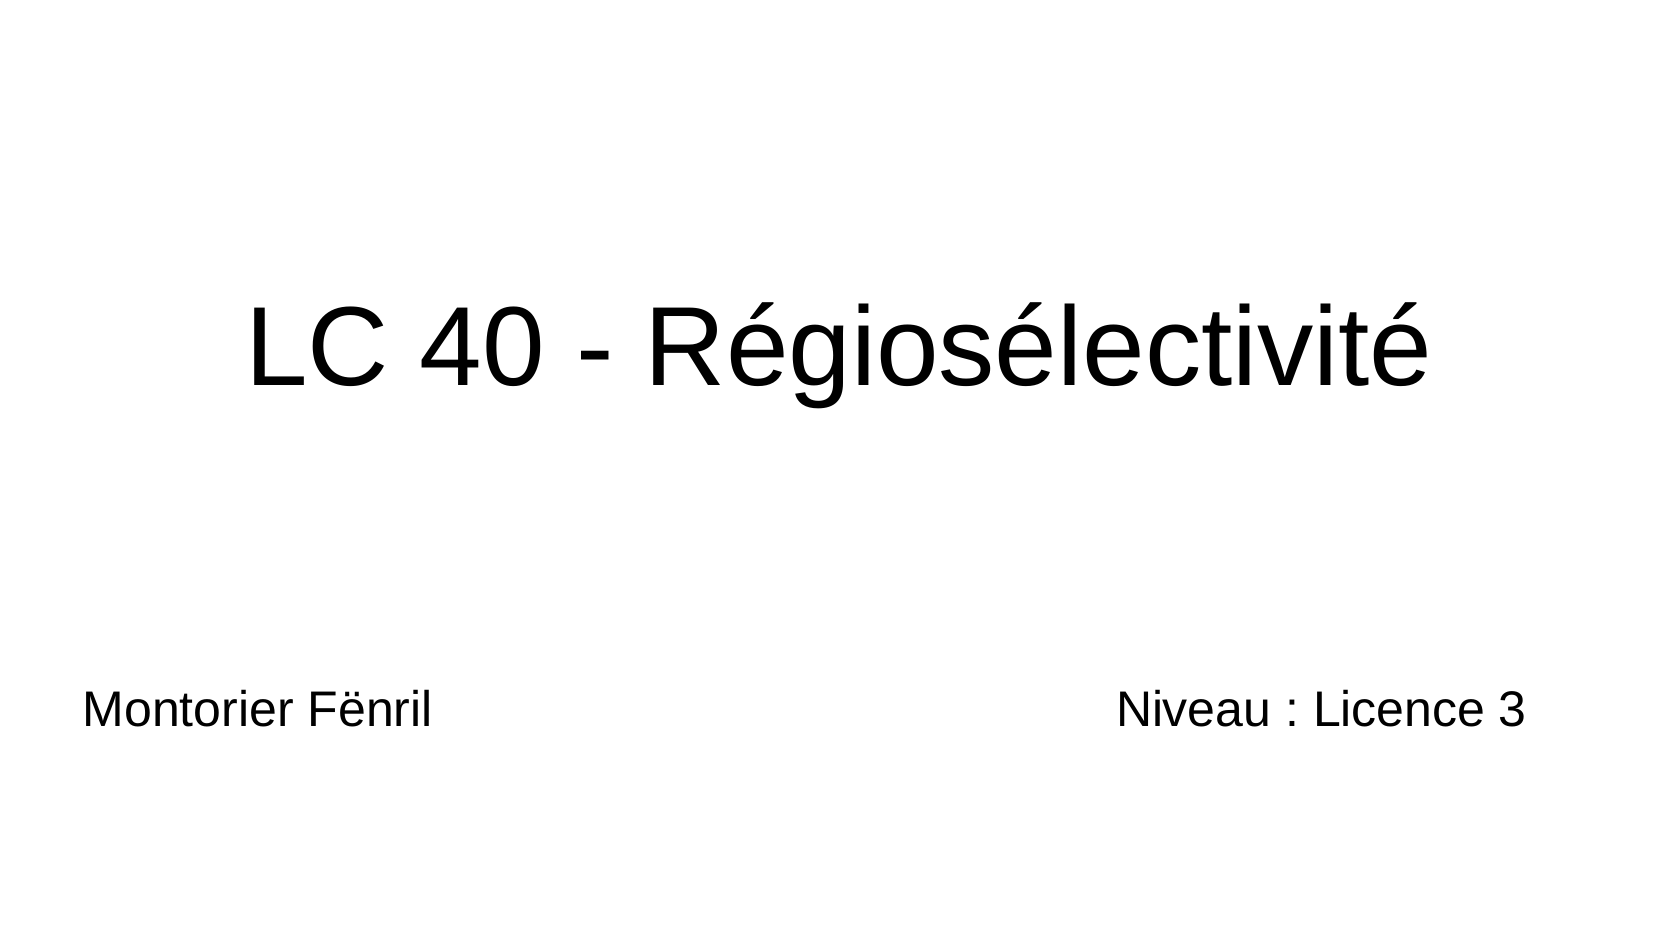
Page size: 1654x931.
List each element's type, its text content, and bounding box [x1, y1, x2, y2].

subtitle Montorier Fënril Niveau : Licence 3 [82, 661, 1571, 758]
title LC 40 - Régiosélectivité [94, 136, 1583, 557]
